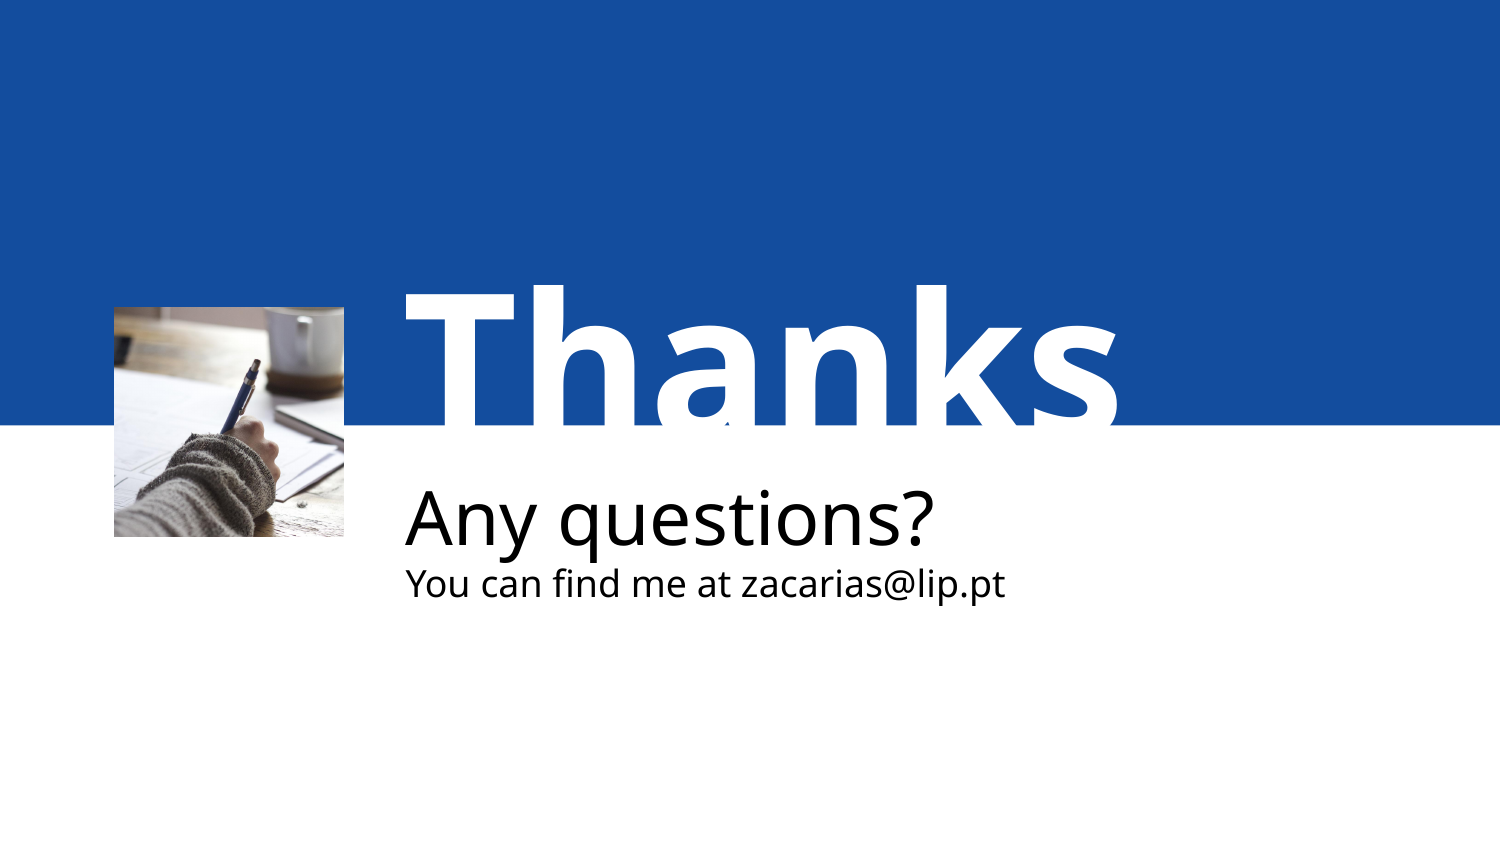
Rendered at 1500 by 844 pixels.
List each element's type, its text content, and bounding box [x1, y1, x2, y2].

title Thanks! [387, 222, 1155, 413]
subtitle Any questions? You can find me at zacarias@lip.pt [390, 455, 1151, 824]
picture [114, 307, 344, 537]
